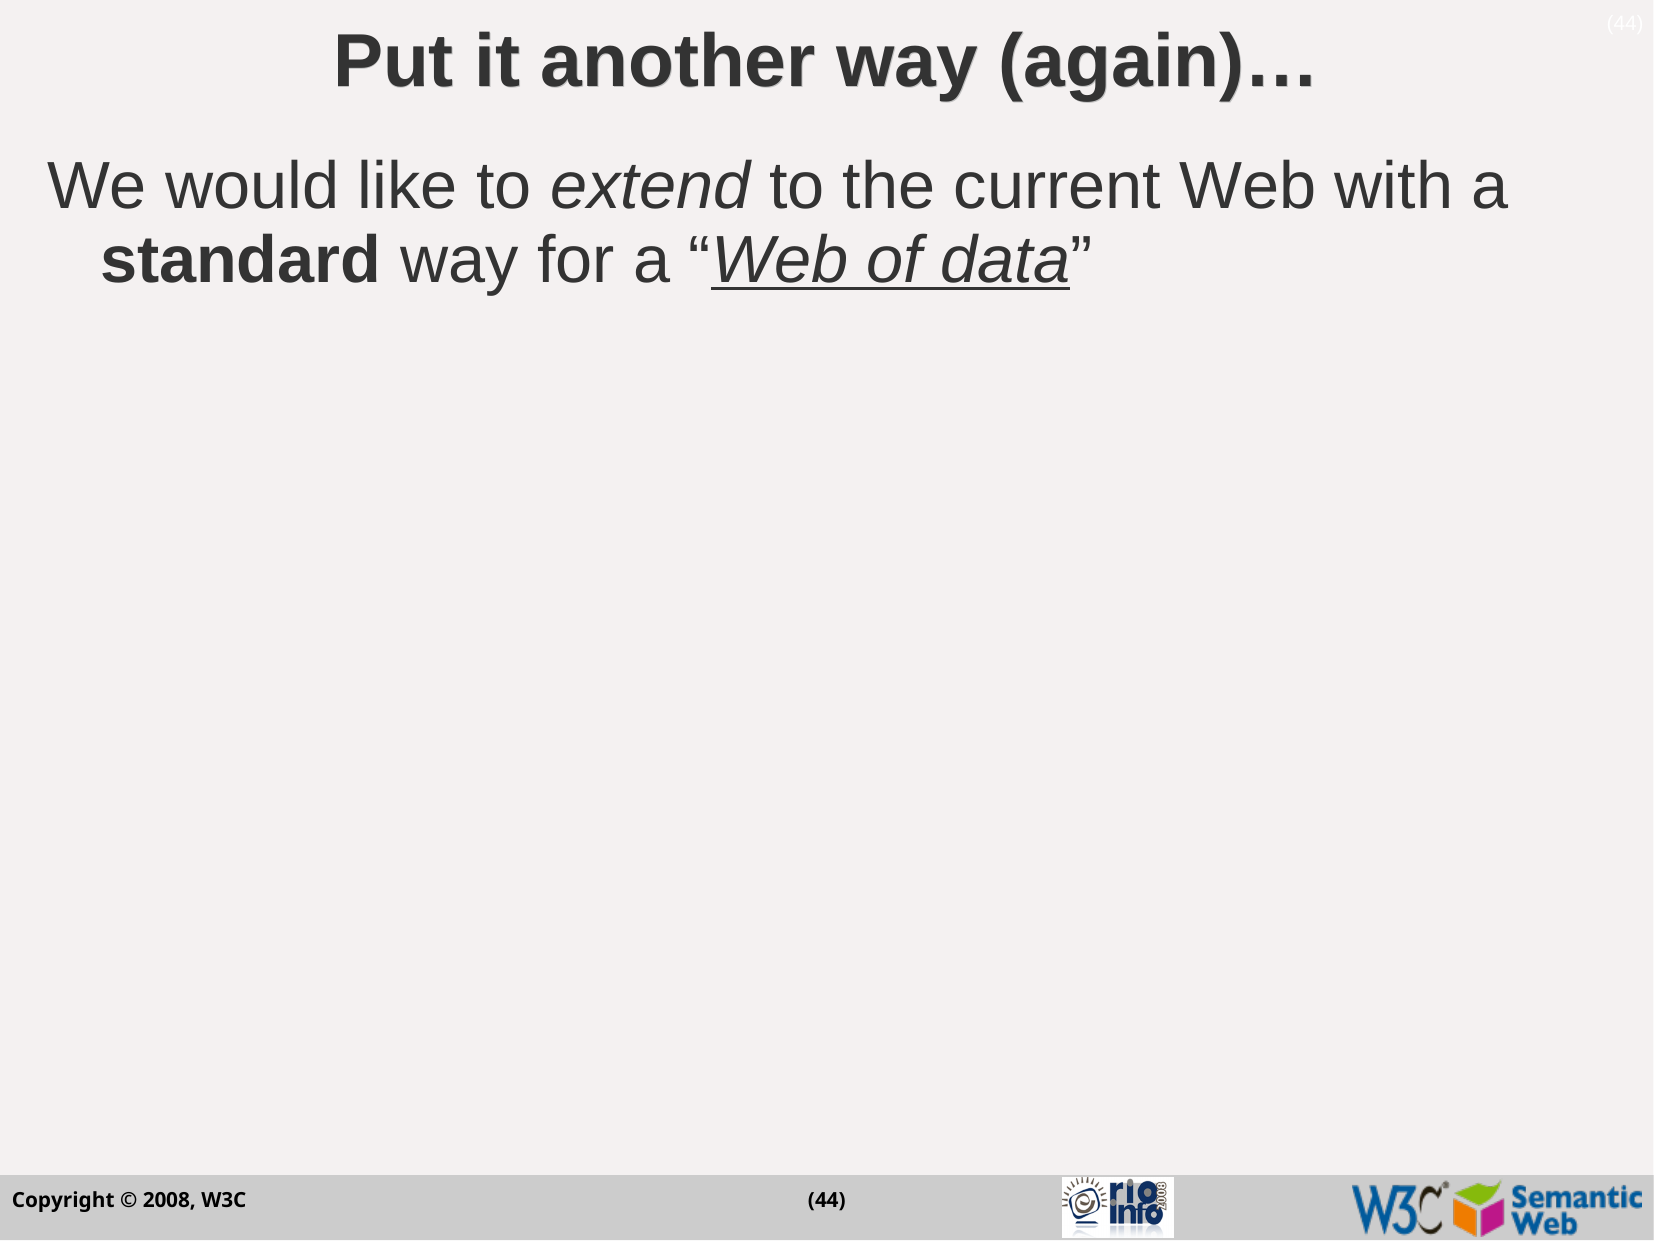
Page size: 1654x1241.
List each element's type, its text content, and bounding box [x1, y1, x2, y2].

picture [1062, 1177, 1174, 1238]
picture [1352, 1178, 1642, 1237]
title Put it another way (again)… [0, 0, 1654, 119]
list We would like to extend to the current Web with a standard way for a “Web of data” [29, 147, 1624, 1134]
